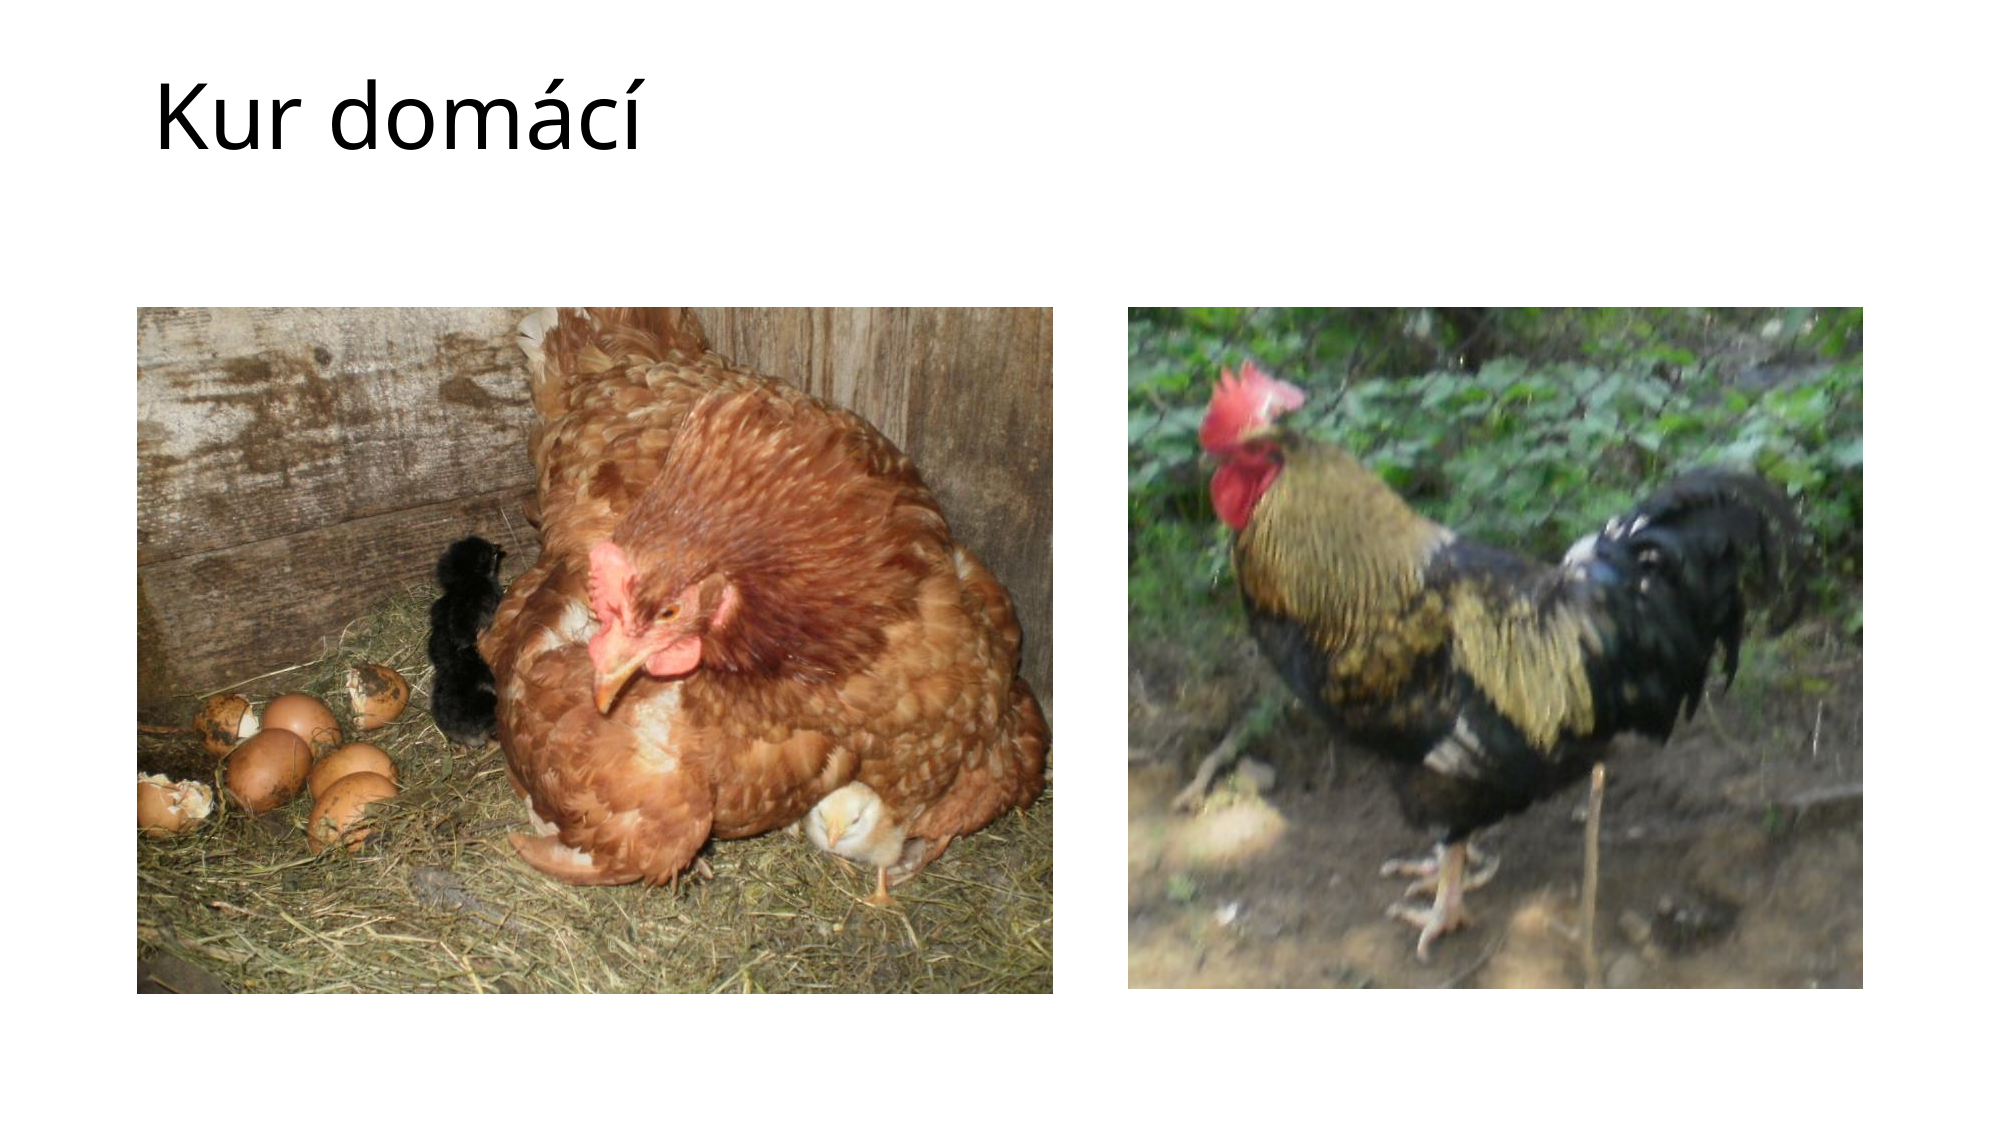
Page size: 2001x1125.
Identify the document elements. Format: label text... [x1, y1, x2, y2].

title Kur domácí [137, 10, 1863, 229]
text_box [137, 307, 1053, 995]
picture [1128, 307, 1863, 989]
